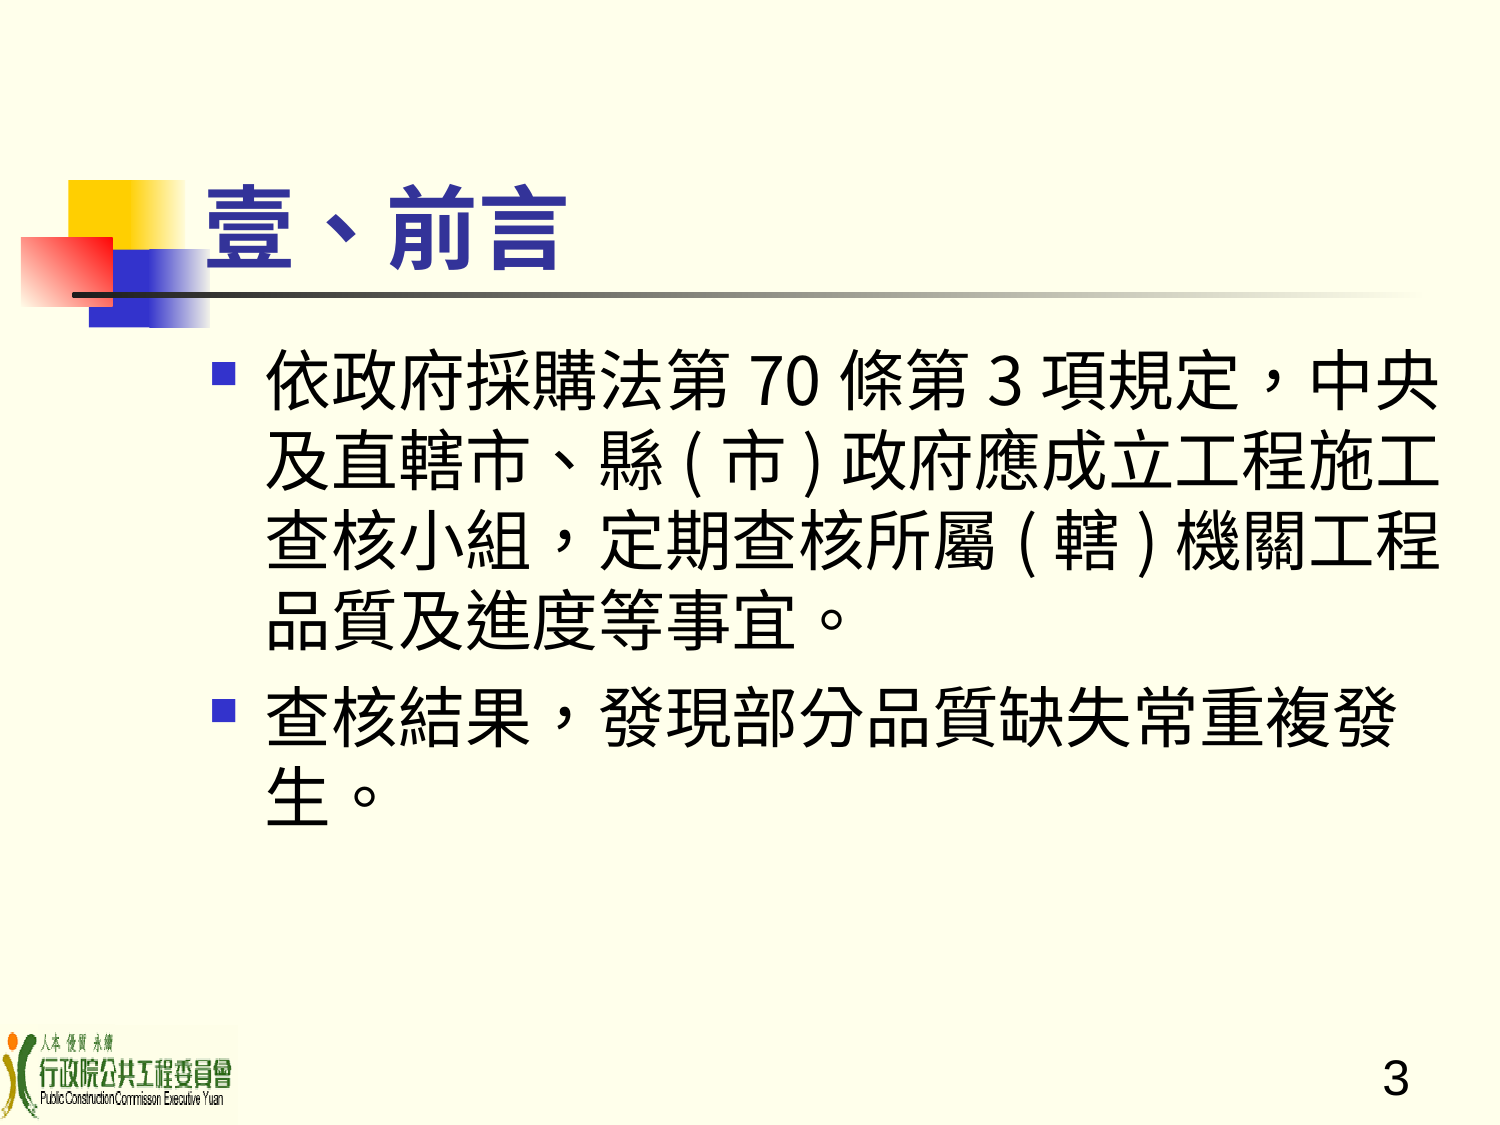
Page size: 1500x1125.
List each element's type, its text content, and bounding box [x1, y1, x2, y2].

picture [0, 1024, 238, 1125]
list 依政府採購法第70條第3項規定，中央及直轄市、縣(市)政府應成立工程施工查核小組，定期查核所屬(轄)機關工程品質及進度等事宜。 查核結果，發現部分品質缺失常重複發生。 [193, 331, 1469, 1075]
title 壹、前言 [188, 101, 1468, 289]
